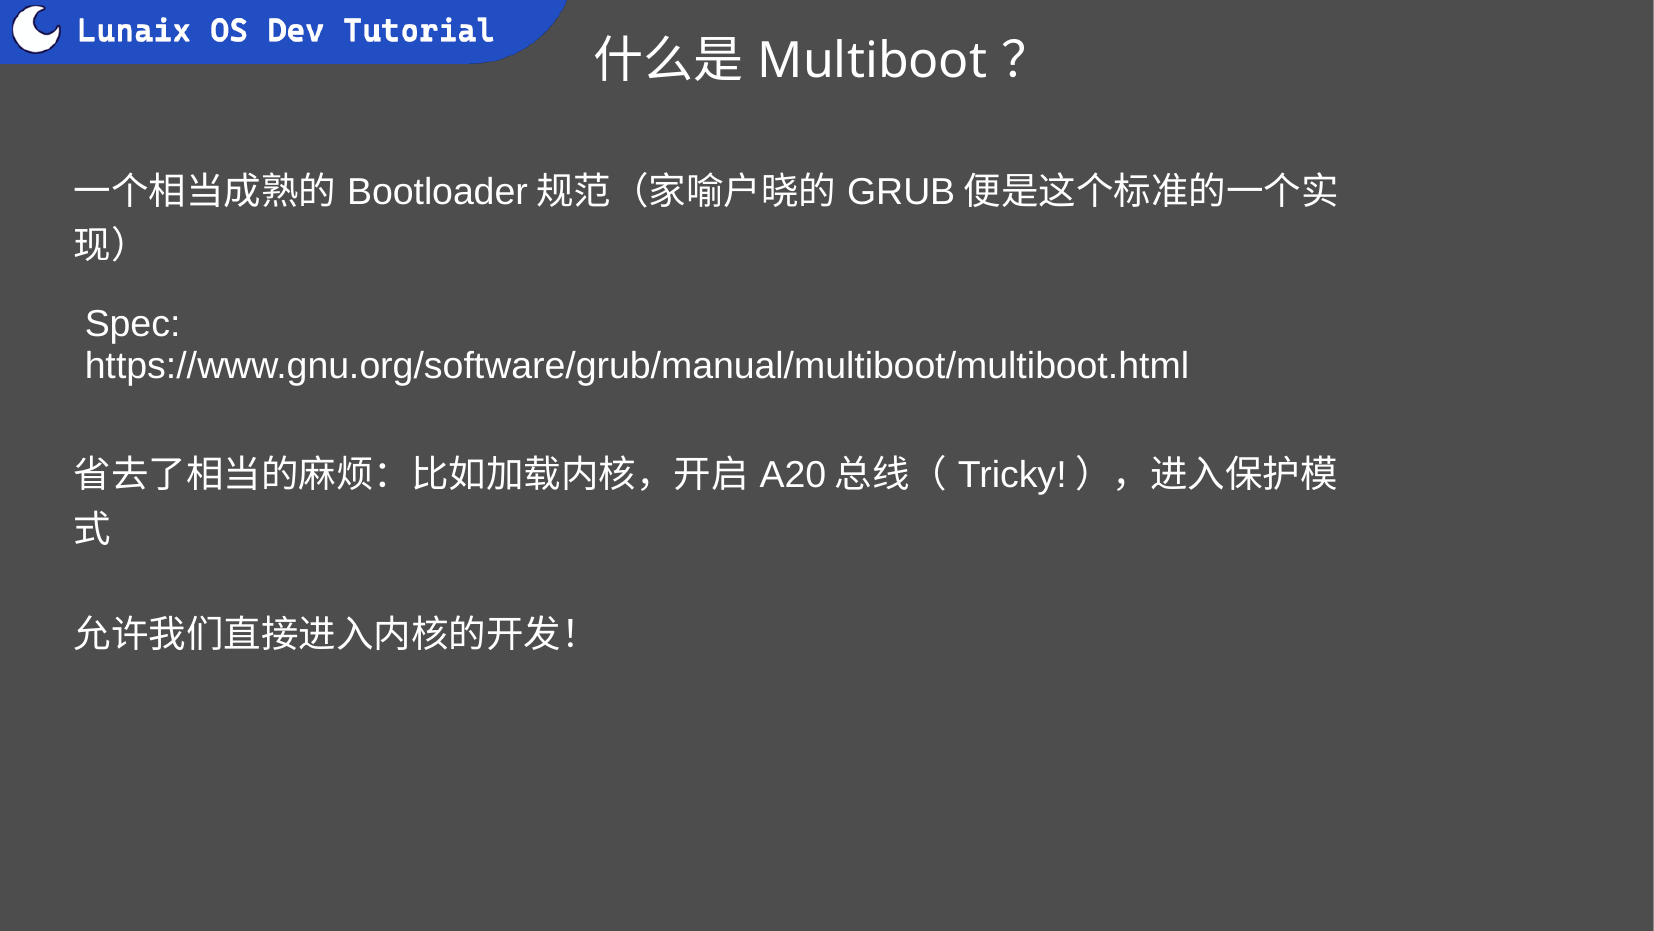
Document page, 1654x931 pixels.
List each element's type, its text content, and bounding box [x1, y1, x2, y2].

text_box 允许我们直接进入内核的开发！ [59, 597, 1382, 674]
text_box 省去了相当的麻烦：比如加载内核，开启A20总线（Tricky!），进入保护模式 [59, 437, 1382, 561]
text_box 什么是Multiboot？ [578, 11, 1642, 111]
text_box Spec: https://www.gnu.org/software/grub/manual/multiboot/multiboot.html [70, 295, 1241, 395]
picture [0, 0, 1654, 931]
text_box 一个相当成熟的Bootloader规范（家喻户晓的GRUB便是这个标准的一个实现） [59, 153, 1382, 277]
